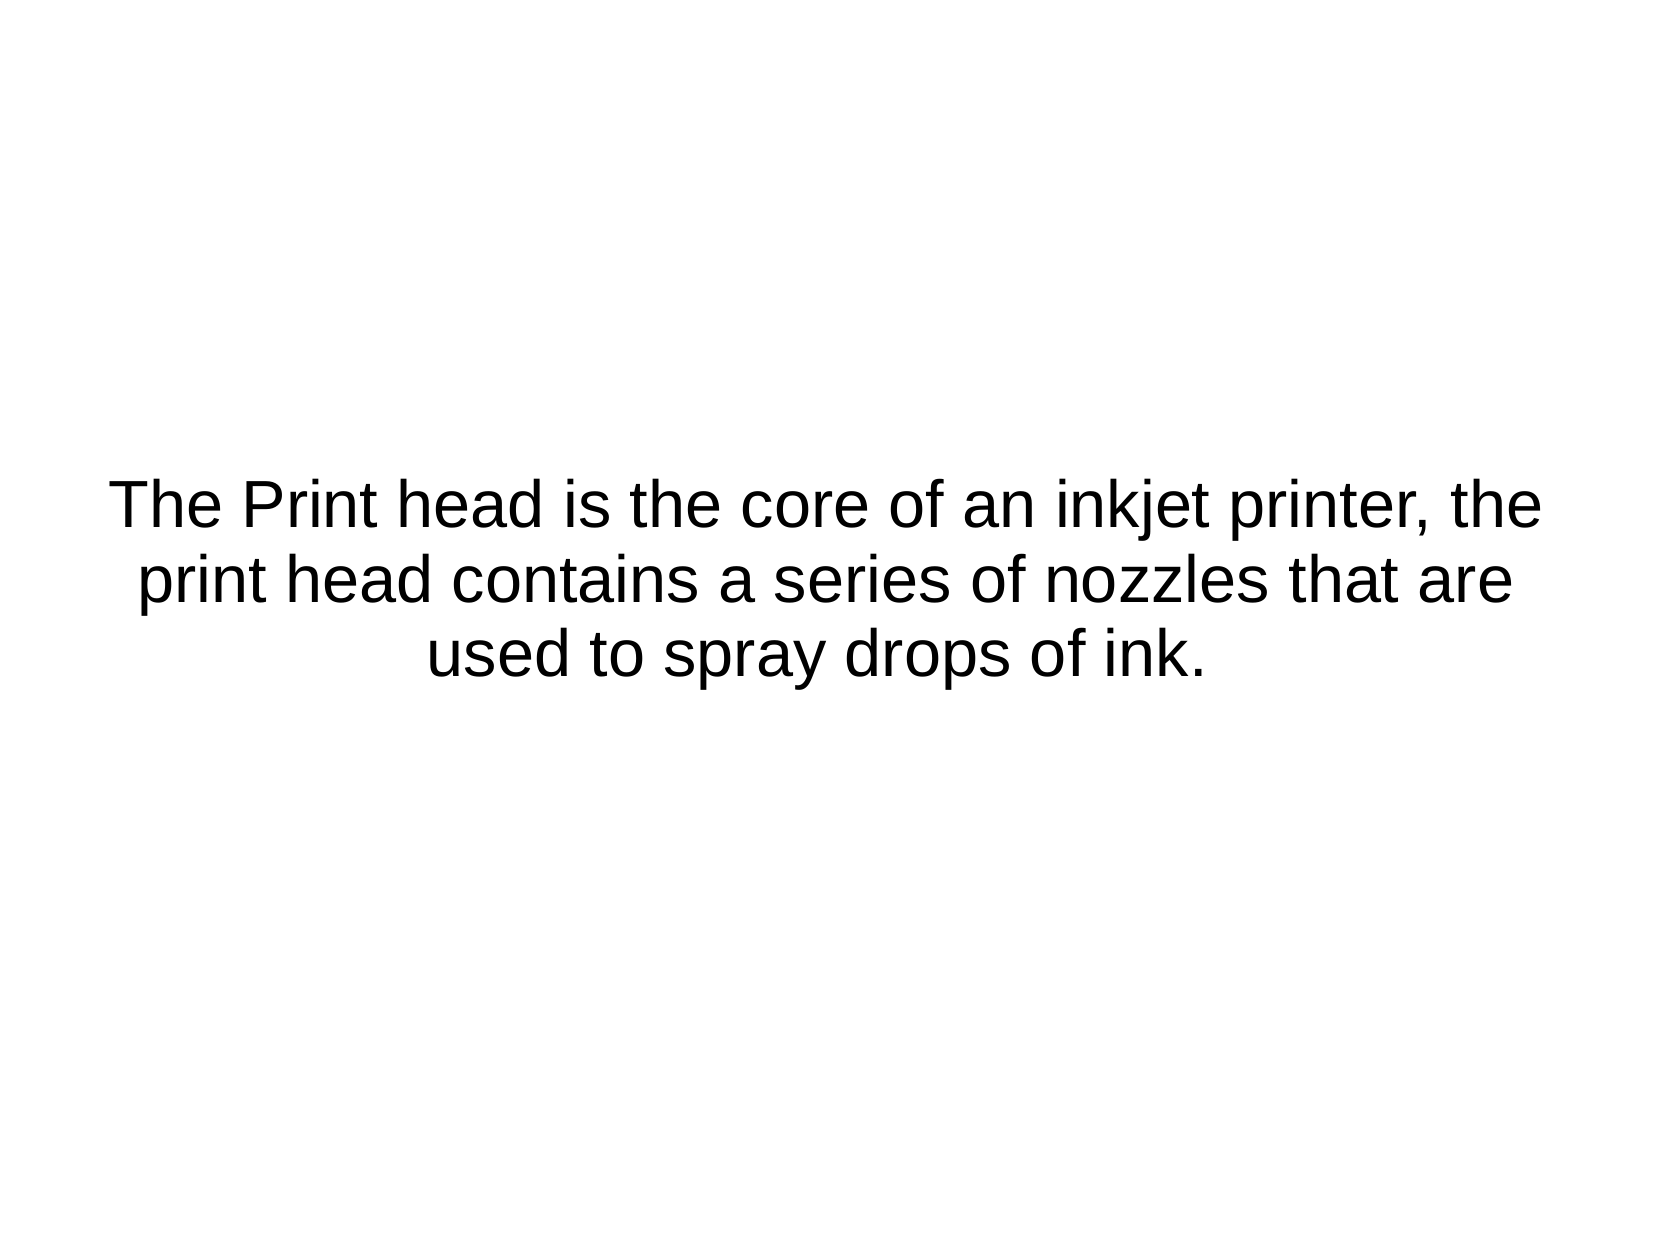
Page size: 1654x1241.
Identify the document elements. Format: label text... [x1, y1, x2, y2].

subtitle The Print head is the core of an inkjet printer, the print head contains a series of nozzles that are used to spray drops of ink. [82, 56, 1571, 1102]
